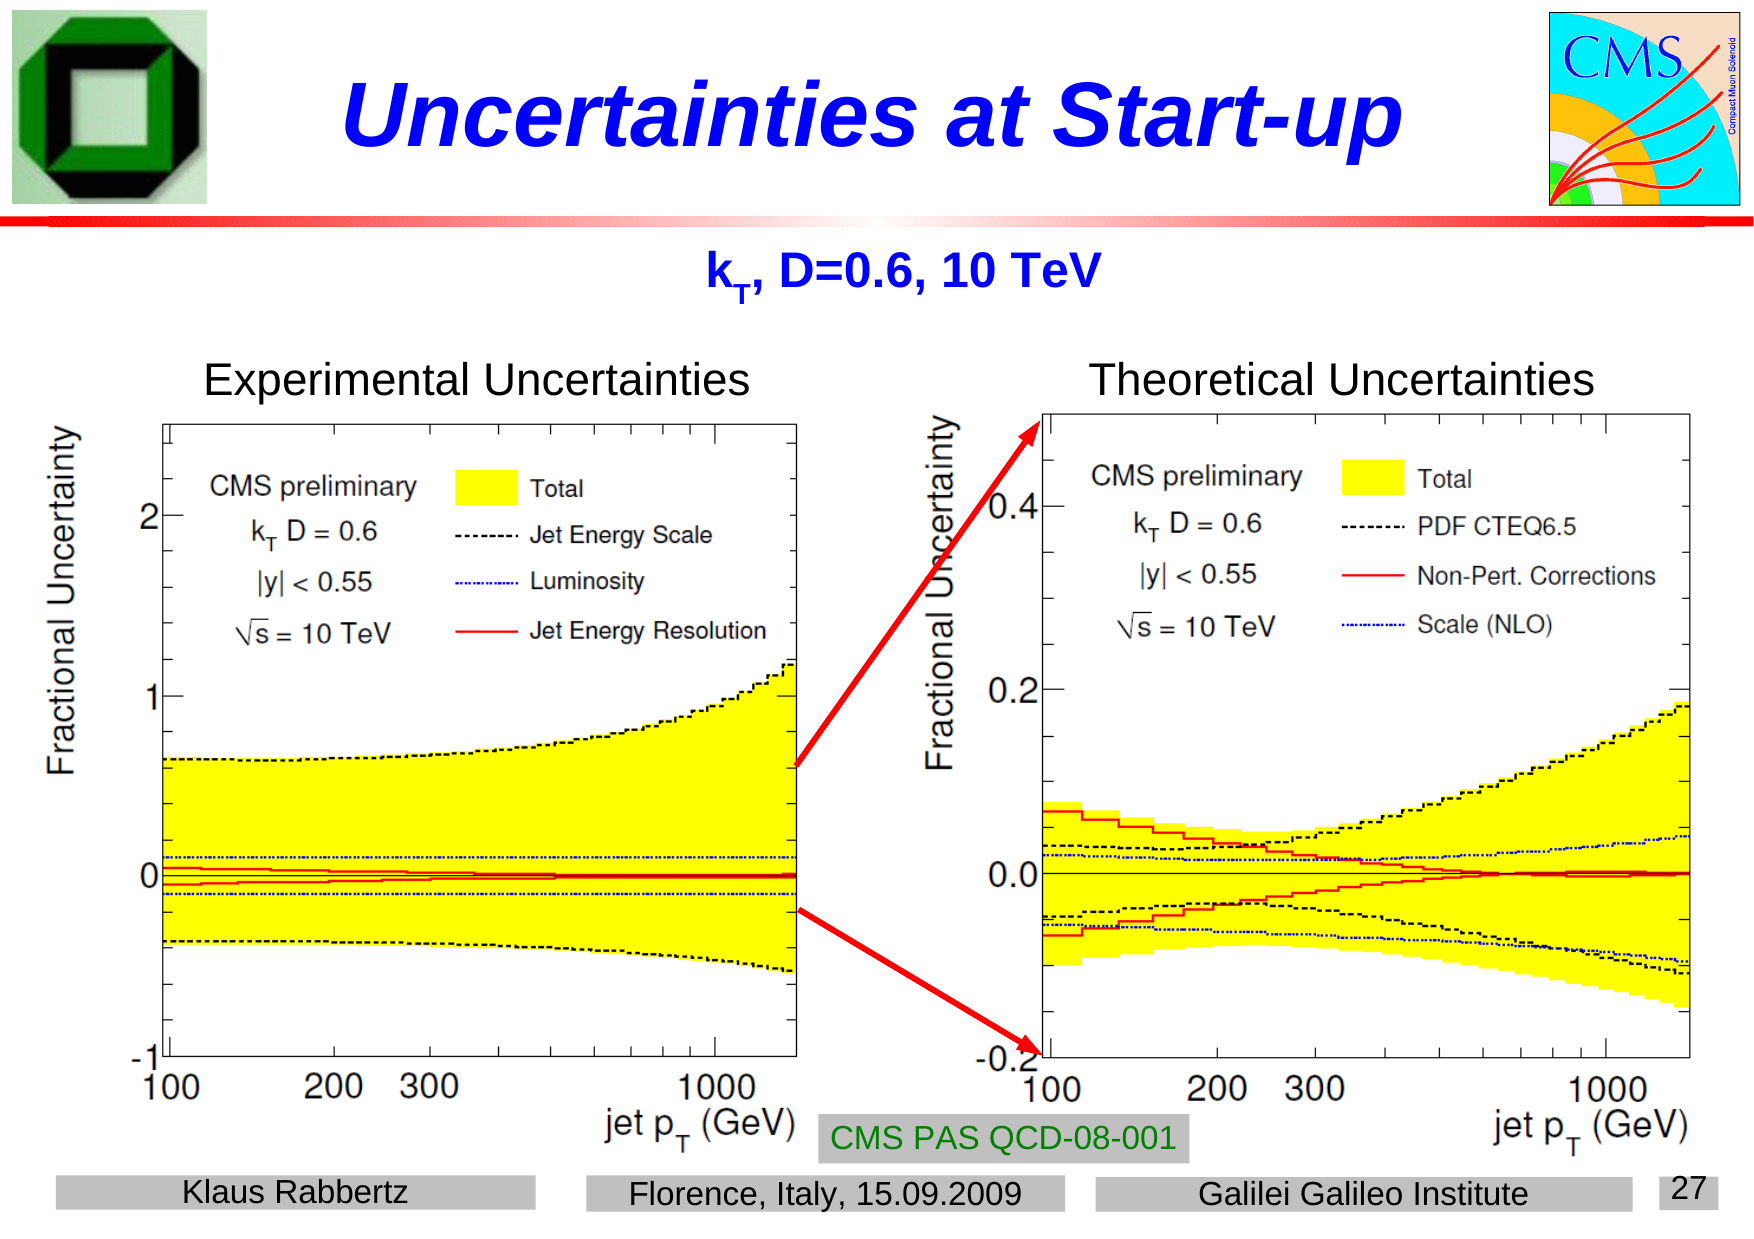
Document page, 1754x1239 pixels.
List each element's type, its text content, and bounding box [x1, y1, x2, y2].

text_box kT, D=0.6, 10 TeV [693, 236, 1115, 318]
picture [12, 10, 207, 204]
title Uncertainties at Start-up [220, 27, 1525, 202]
picture [918, 403, 1707, 1167]
text_box Theoretical Uncertainties [1076, 348, 1608, 411]
picture [1548, 11, 1741, 206]
picture [44, 412, 809, 1167]
text_box CMS PAS QCD-08-001 [818, 1114, 1190, 1164]
text_box Experimental Uncertainties [191, 348, 763, 411]
